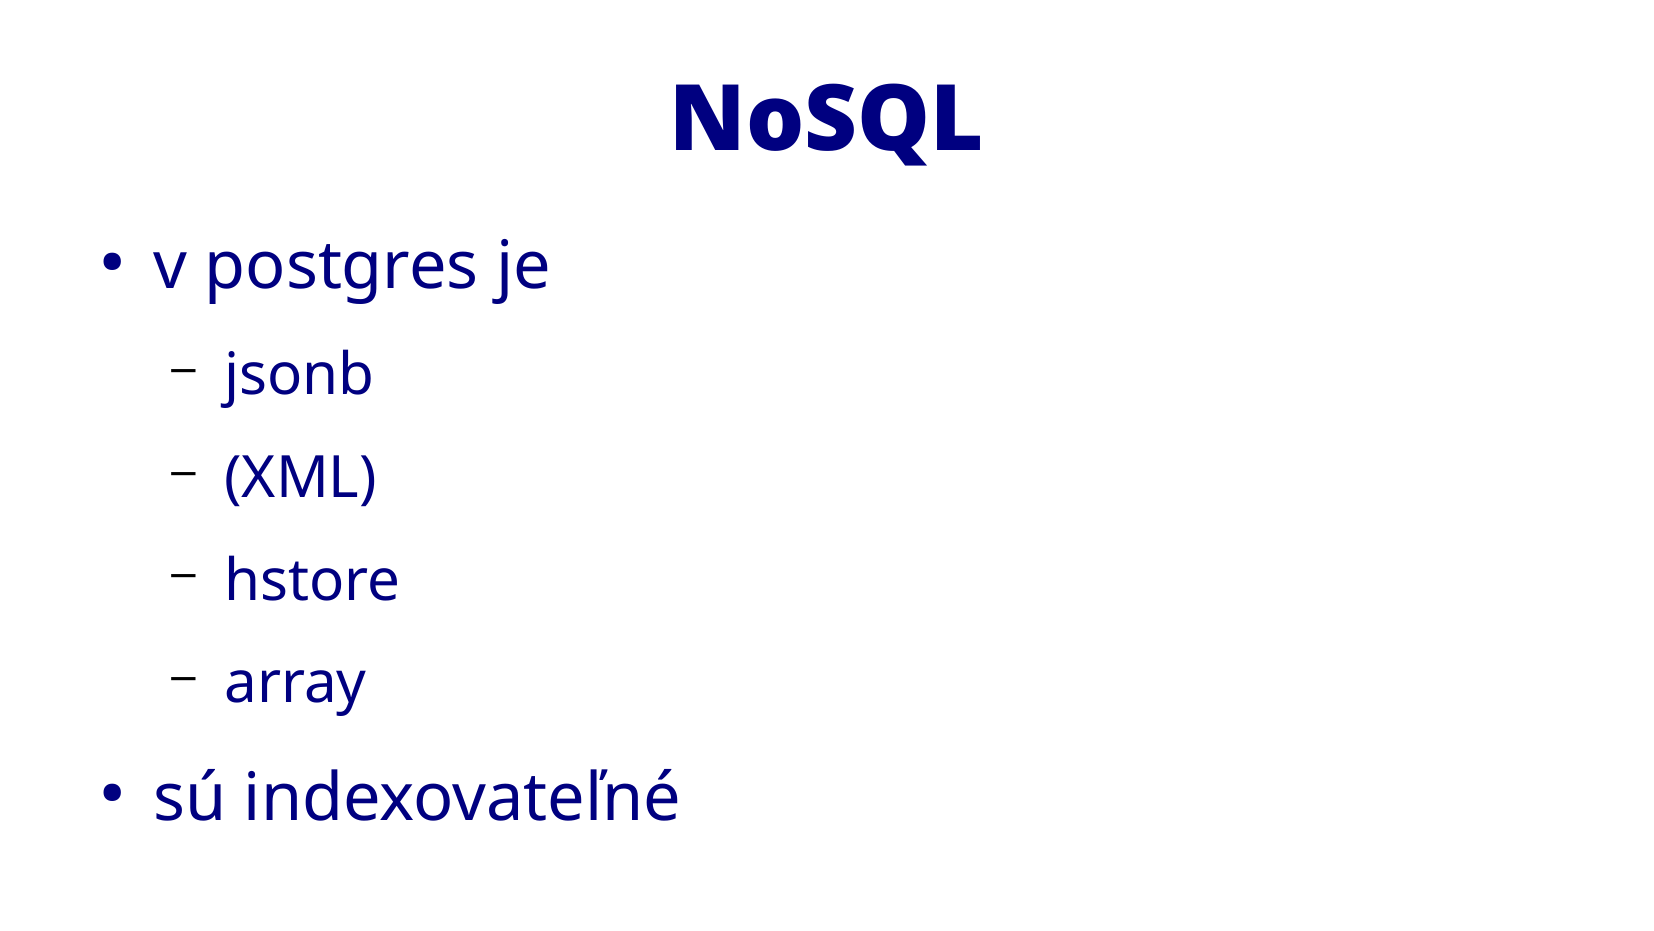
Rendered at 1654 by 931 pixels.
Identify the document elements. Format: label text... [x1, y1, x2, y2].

title NoSQL [82, 37, 1571, 193]
list v postgres je jsonb (XML) hstore array sú indexovateľné [82, 217, 1565, 857]
